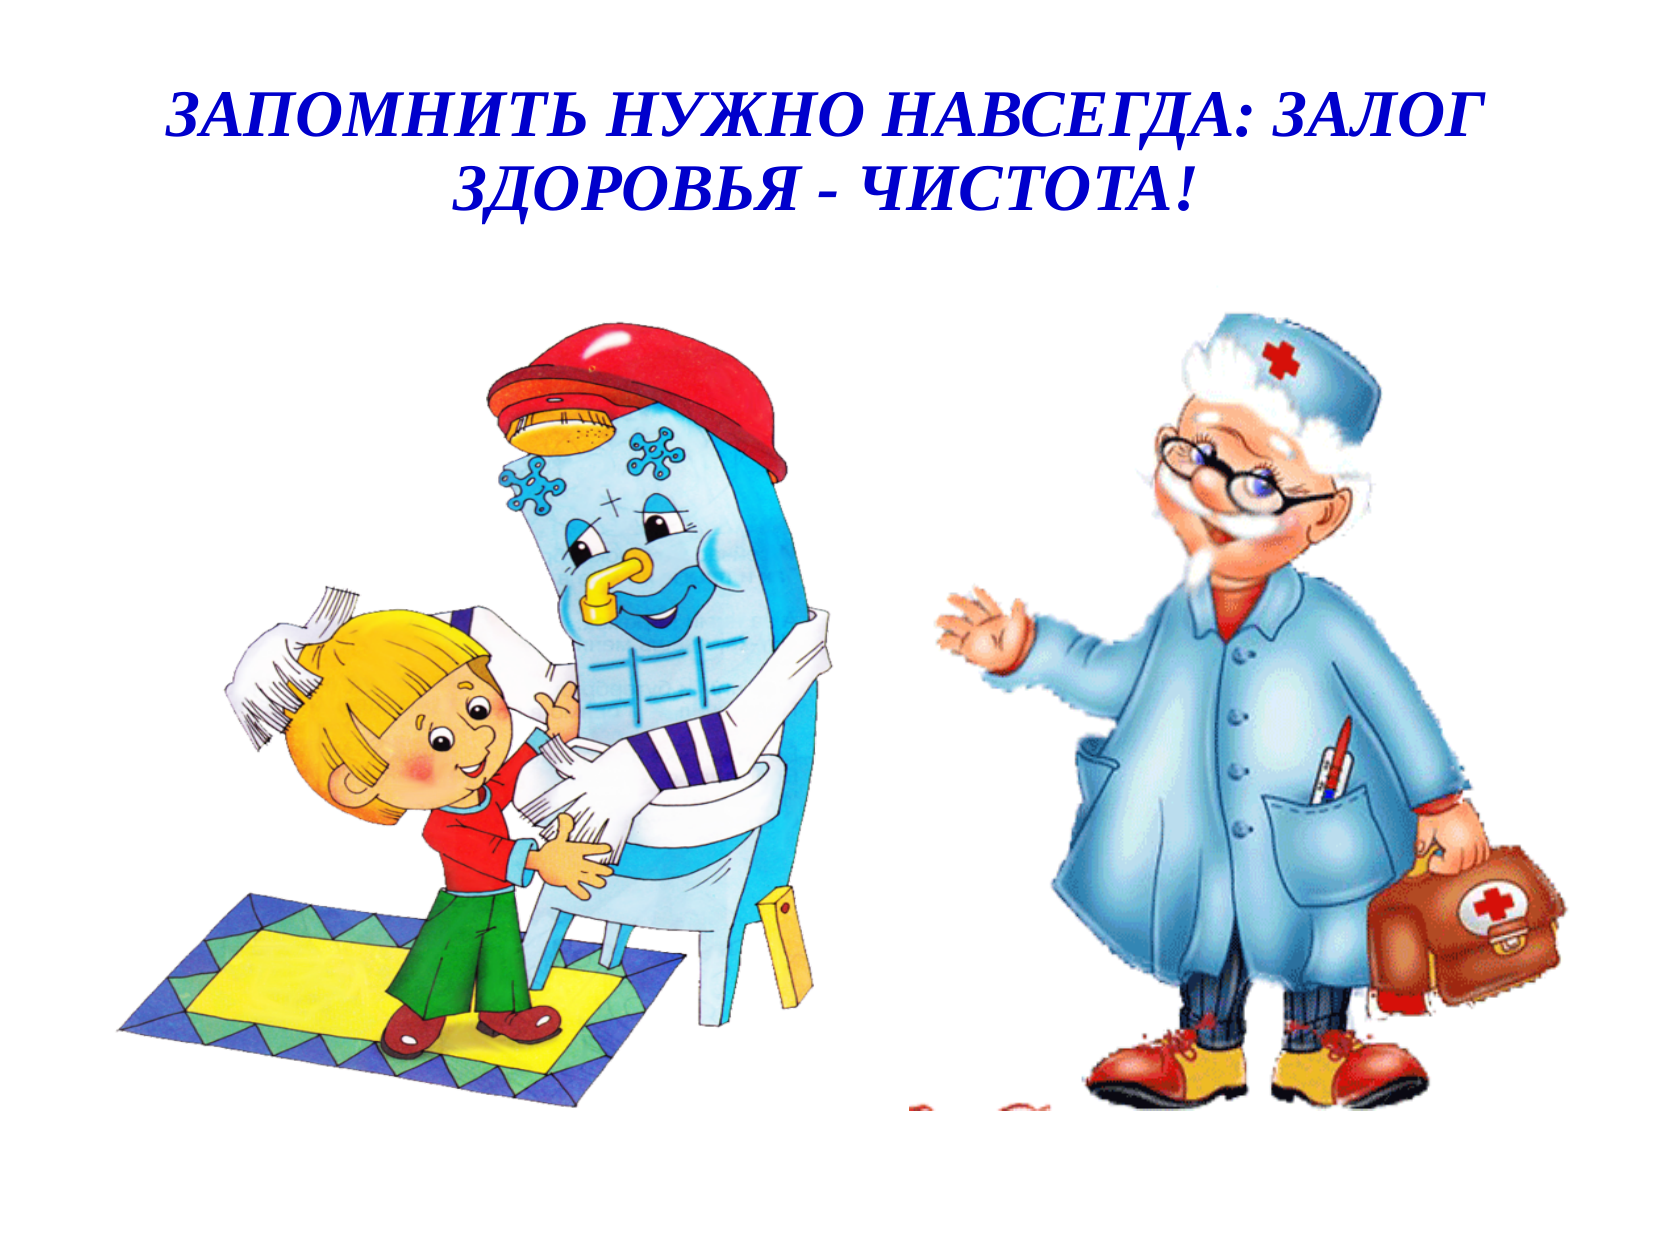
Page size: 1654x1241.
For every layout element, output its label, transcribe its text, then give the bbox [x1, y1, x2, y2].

title ЗАПОМНИТЬ НУЖНО НАВСЕГДА: ЗАЛОГ ЗДОРОВЬЯ - ЧИСТОТА! [82, 47, 1571, 255]
picture [106, 303, 839, 1123]
picture [909, 271, 1571, 1111]
